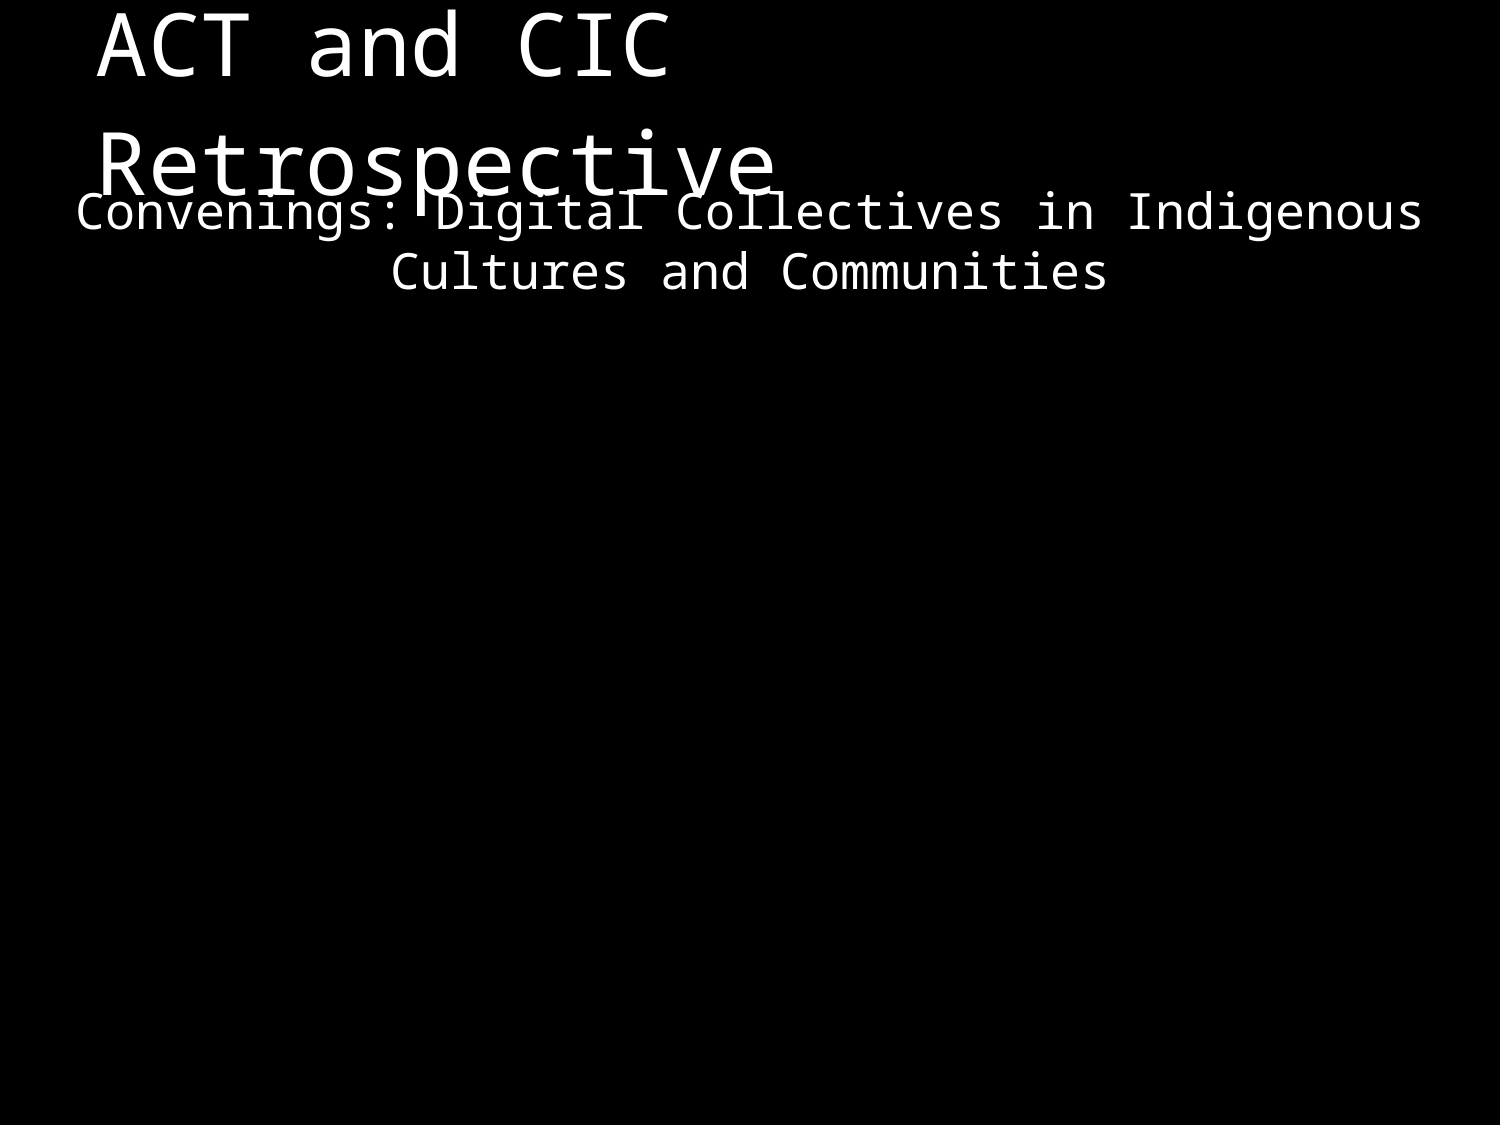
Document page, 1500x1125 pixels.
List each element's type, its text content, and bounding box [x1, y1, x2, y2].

title ACT and CIC Retrospective [90, 17, 1409, 188]
text_box Convenings: Digital Collectives in Indigenous Cultures and Communities [58, 198, 1442, 282]
